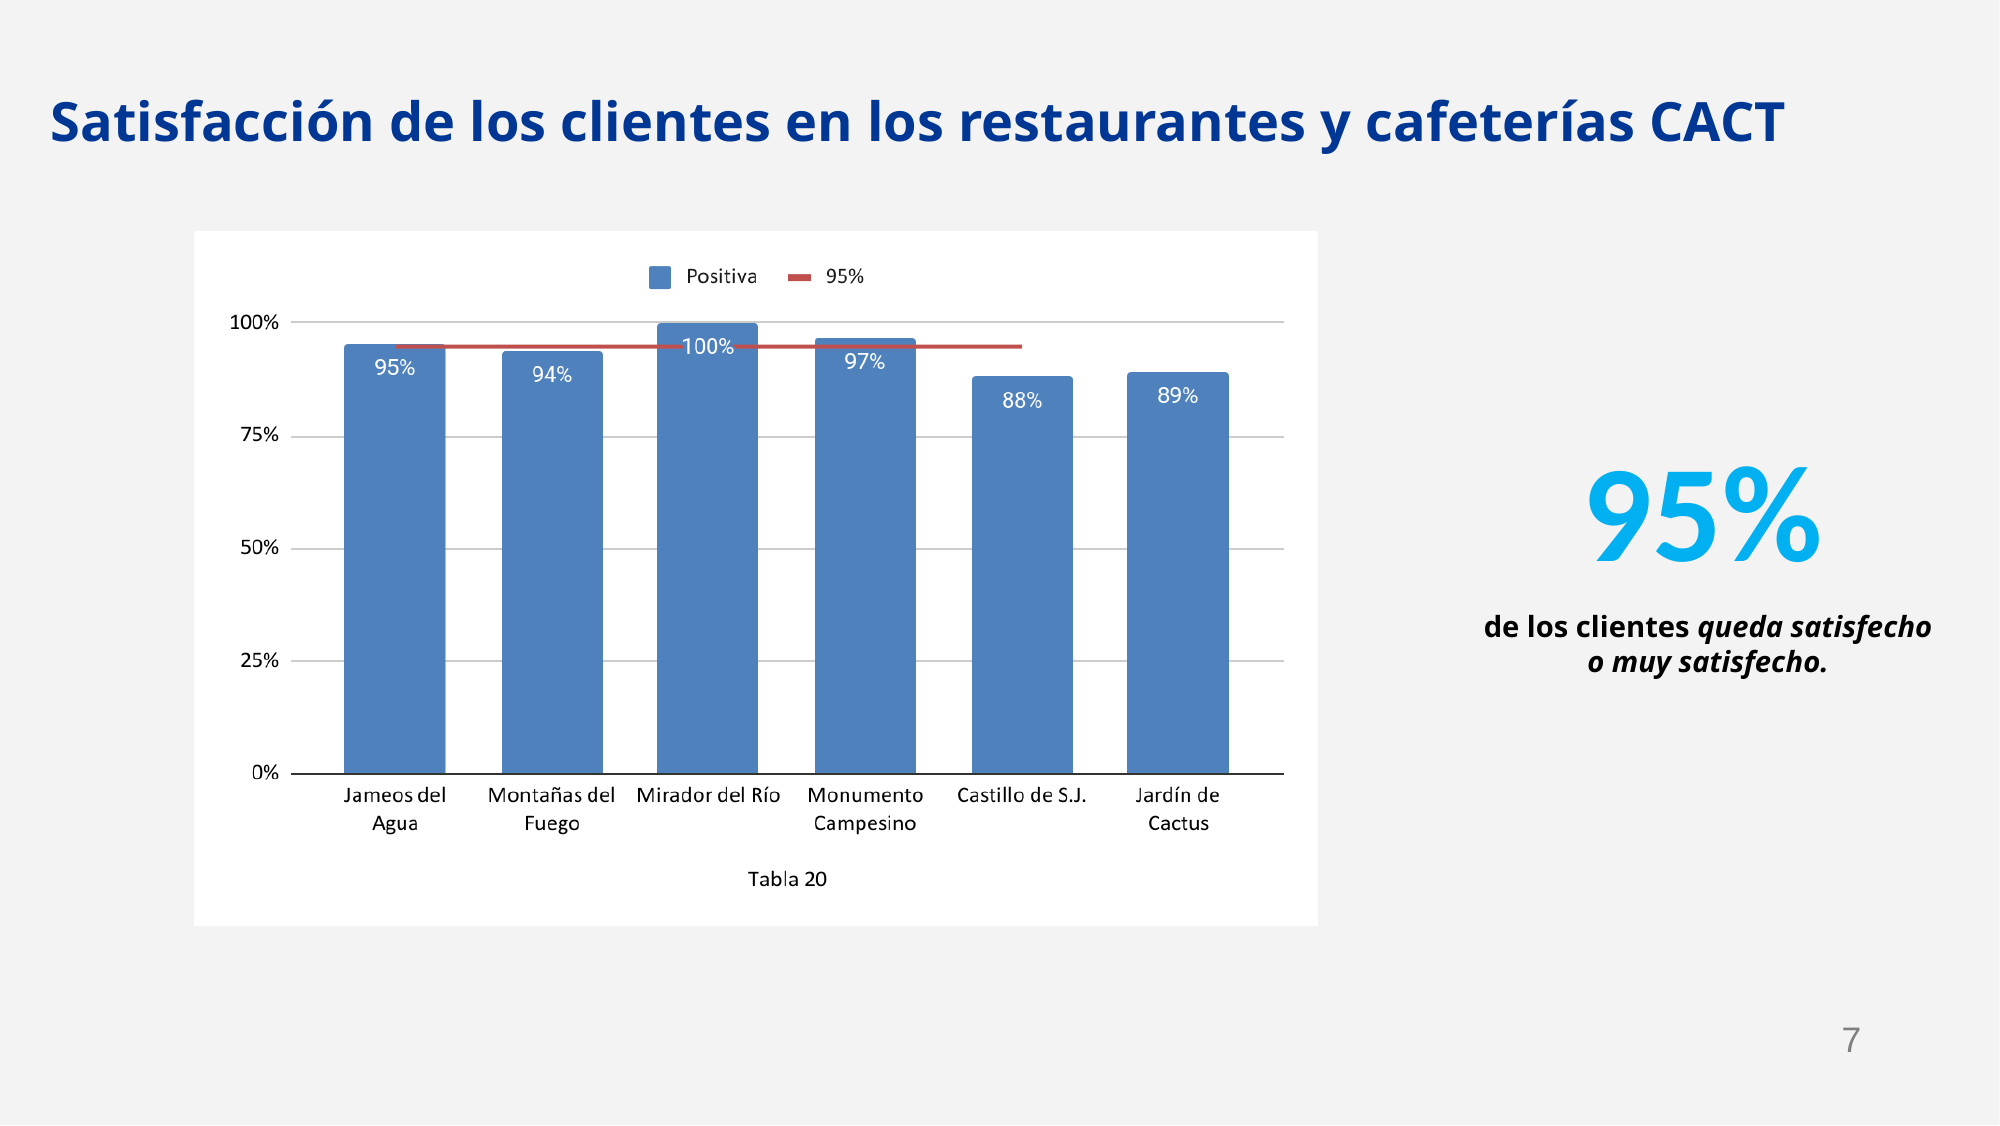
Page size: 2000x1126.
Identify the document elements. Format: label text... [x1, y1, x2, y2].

text_box Satisfacción de los clientes en los restaurantes y cafeterías CACT [50, 67, 1945, 173]
picture [194, 231, 1318, 926]
text_box de los clientes queda satisfecho o muy satisfecho. [1465, 600, 1951, 798]
text_box 95% [1566, 416, 1839, 599]
slide_number 1 [1412, 1008, 1880, 1069]
